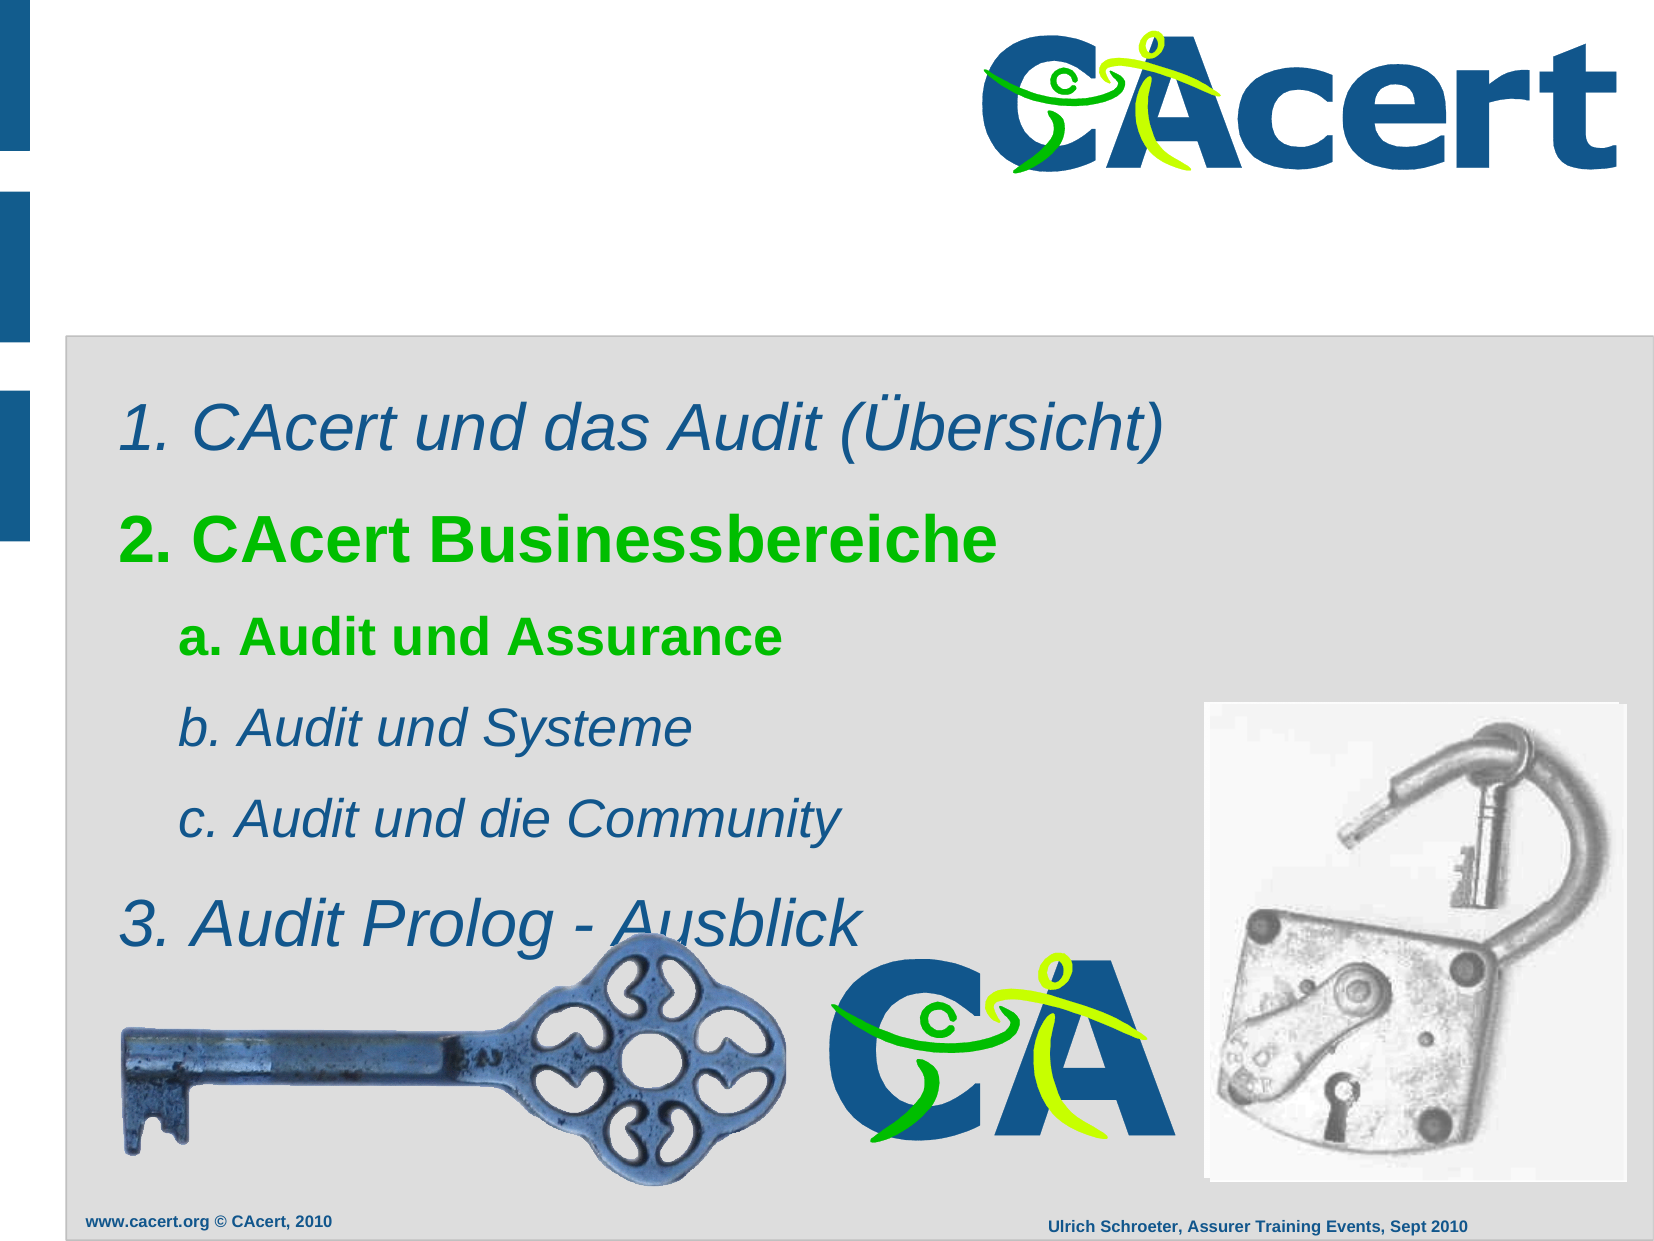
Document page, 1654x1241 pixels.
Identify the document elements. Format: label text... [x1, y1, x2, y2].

picture [106, 915, 800, 1203]
picture [1204, 702, 1627, 1182]
title 1. CAcert und das Audit (Übersicht) 2. CAcert Businessbereiche a. Audit und Assurance b. Audit und Systeme c. Audit und die Community 3. Audit Prolog - Ausblick [118, 370, 1530, 944]
picture [826, 950, 1177, 1145]
